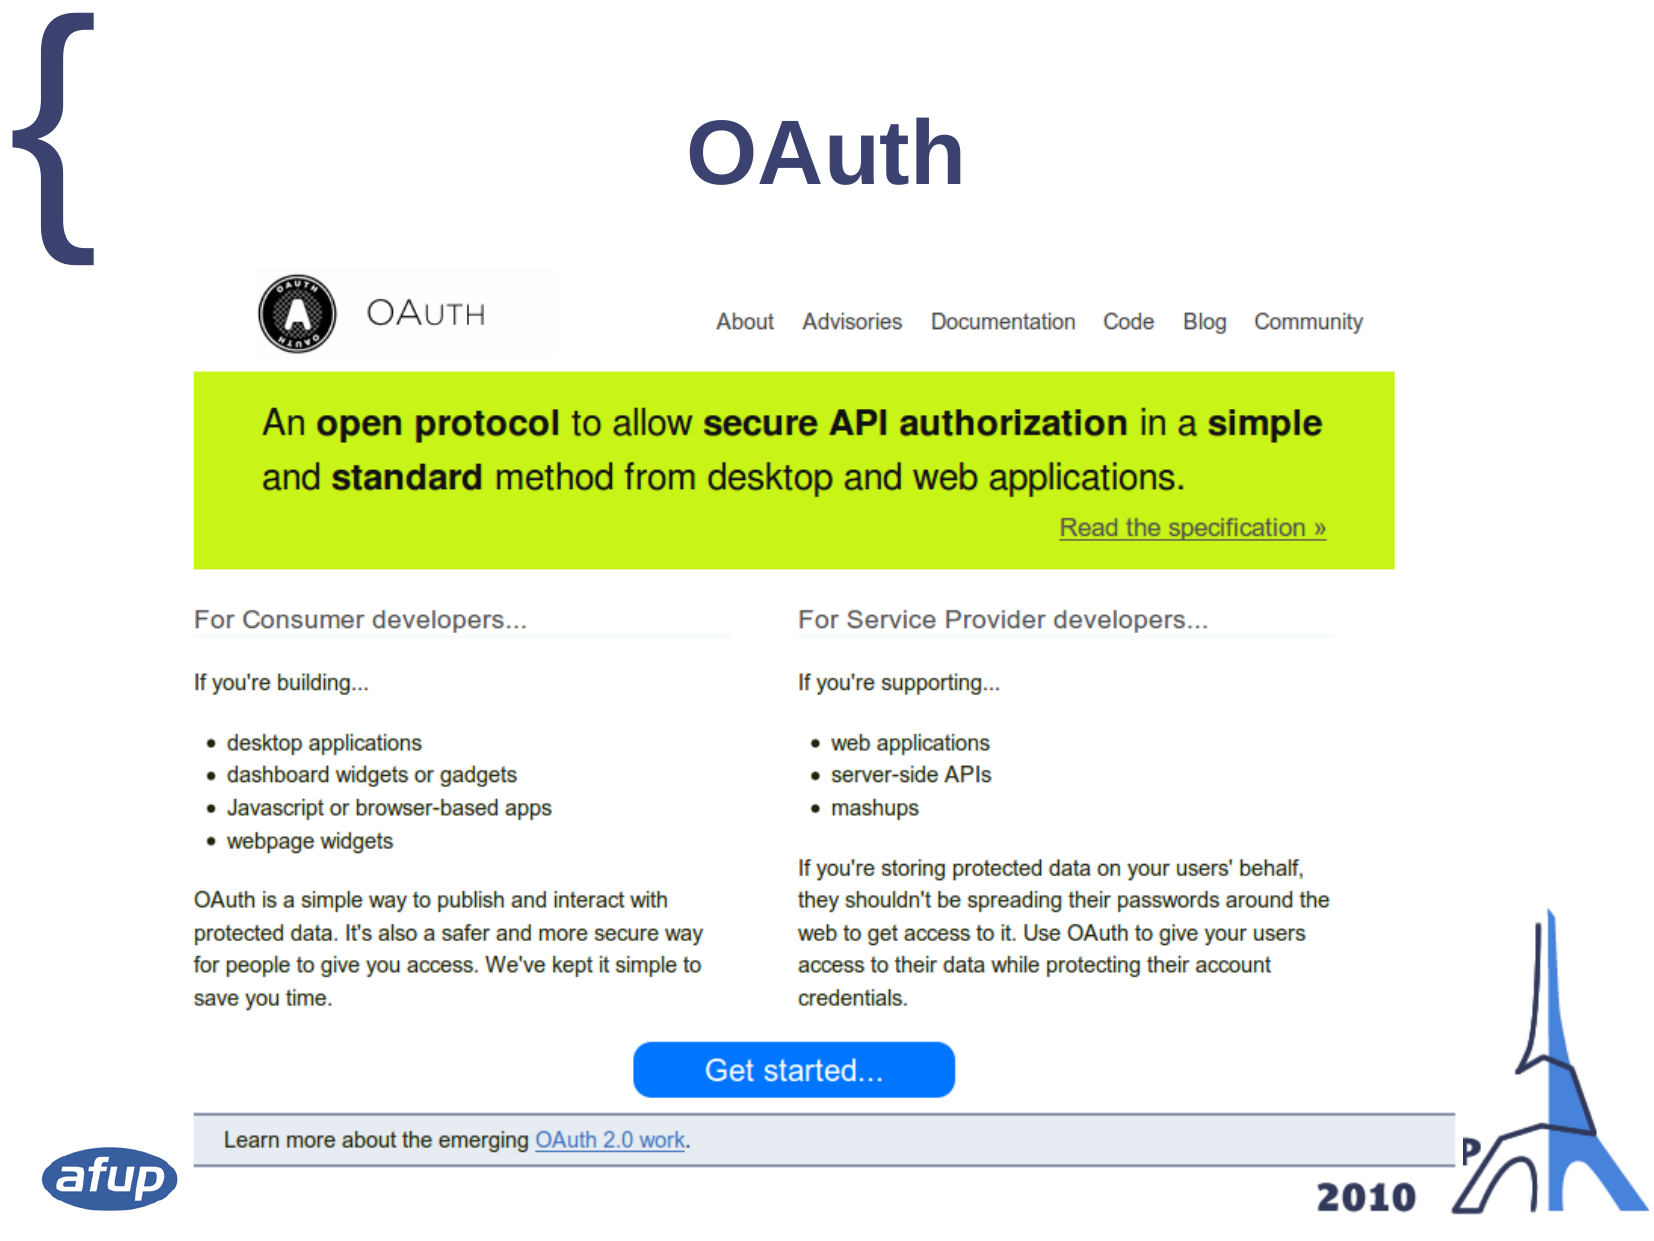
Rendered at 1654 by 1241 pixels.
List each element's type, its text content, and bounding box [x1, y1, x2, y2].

picture [41, 1146, 178, 1211]
picture [191, 242, 1650, 1241]
title OAuth [82, 56, 1571, 250]
